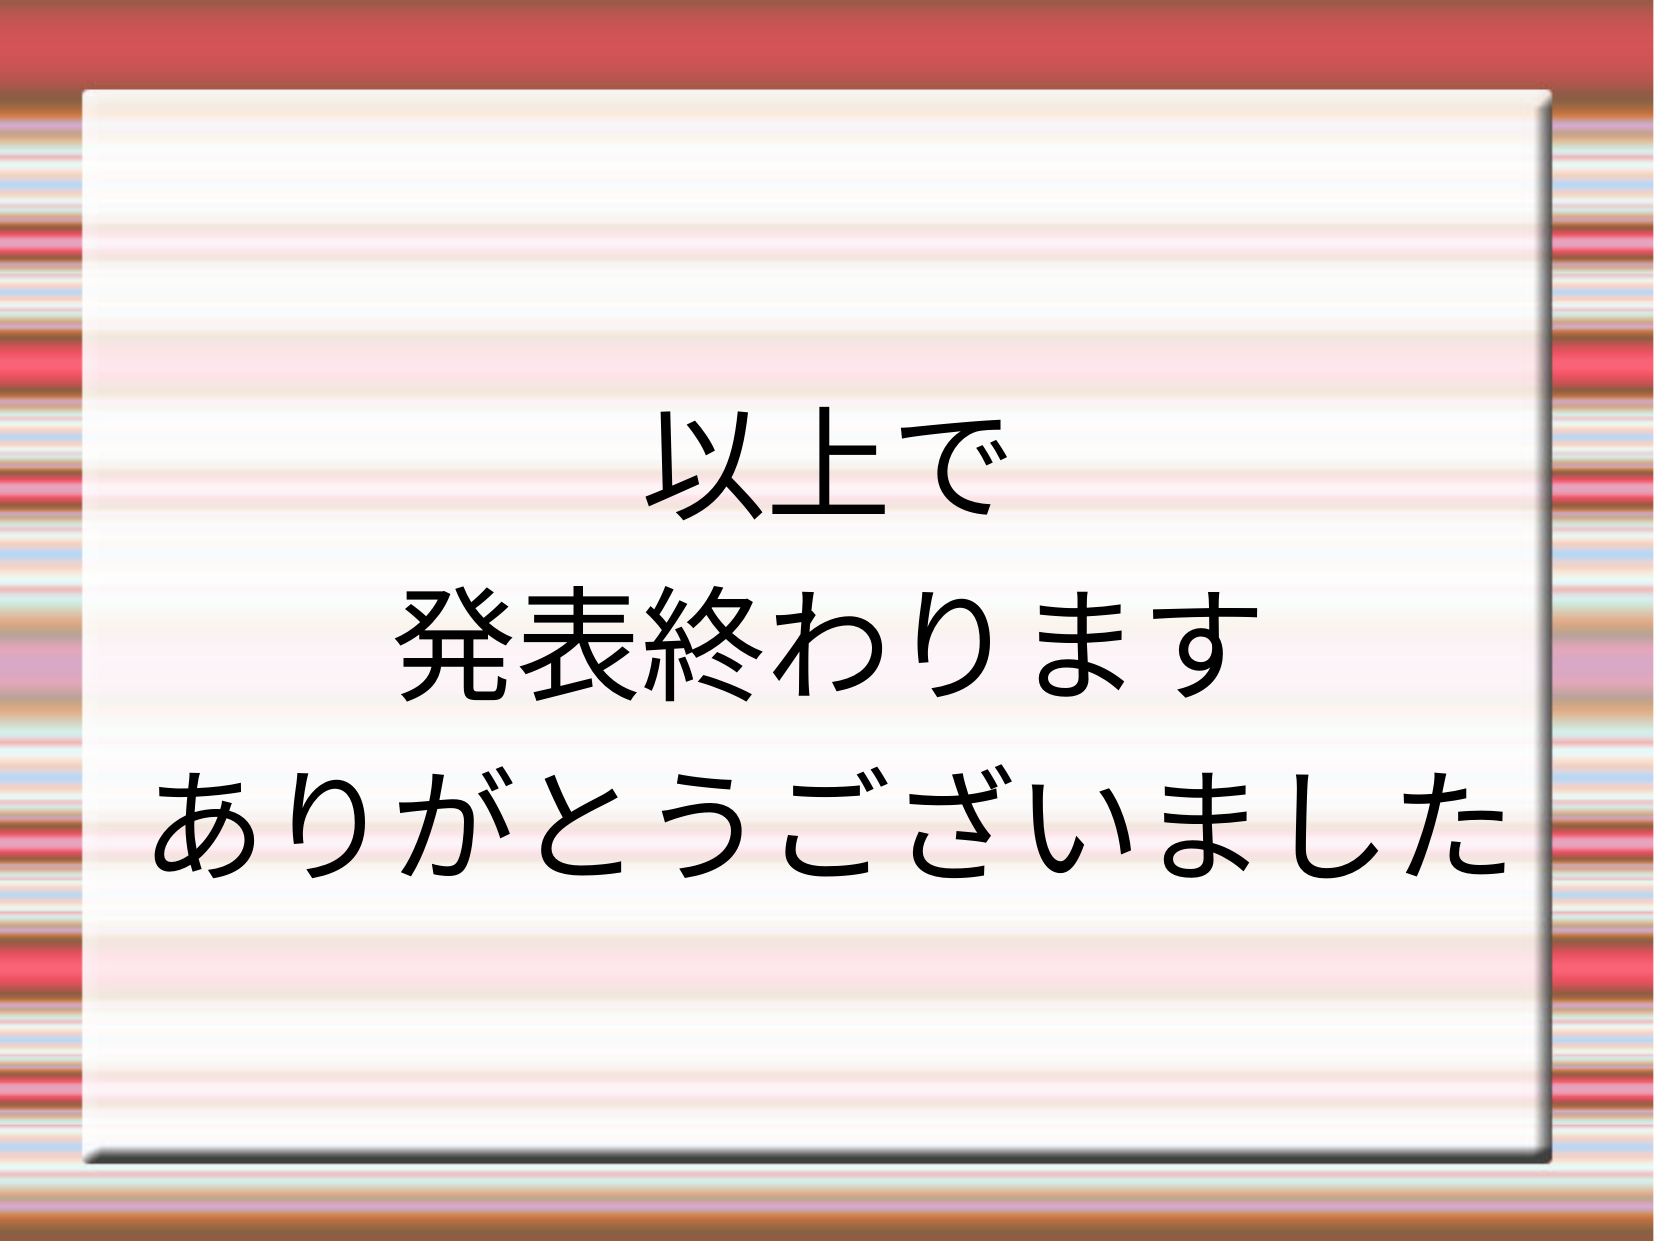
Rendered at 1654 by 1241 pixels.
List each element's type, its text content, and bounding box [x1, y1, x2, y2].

text_box 以上で 発表終わります ありがとうございました [84, 121, 1574, 926]
picture [0, 0, 1654, 1241]
